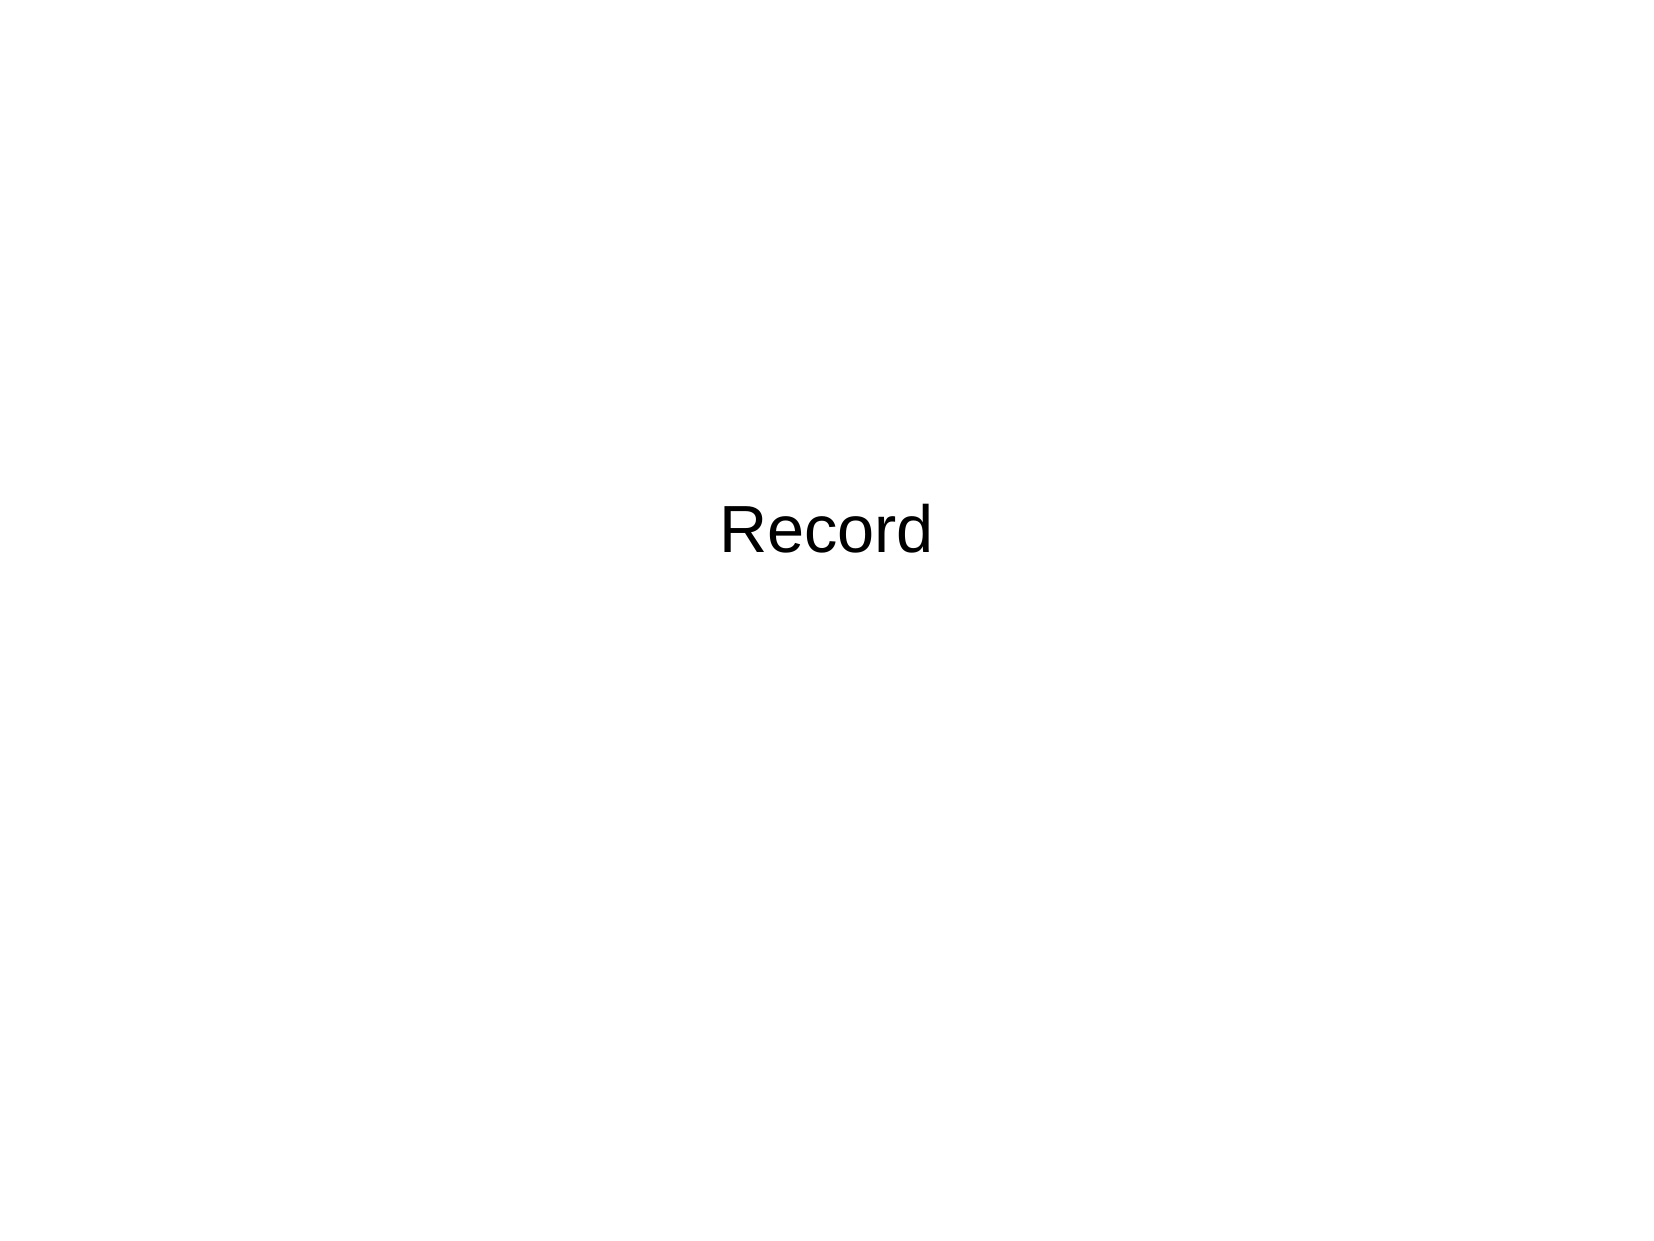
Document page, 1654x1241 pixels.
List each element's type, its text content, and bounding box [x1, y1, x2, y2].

subtitle Record [82, 49, 1571, 1010]
